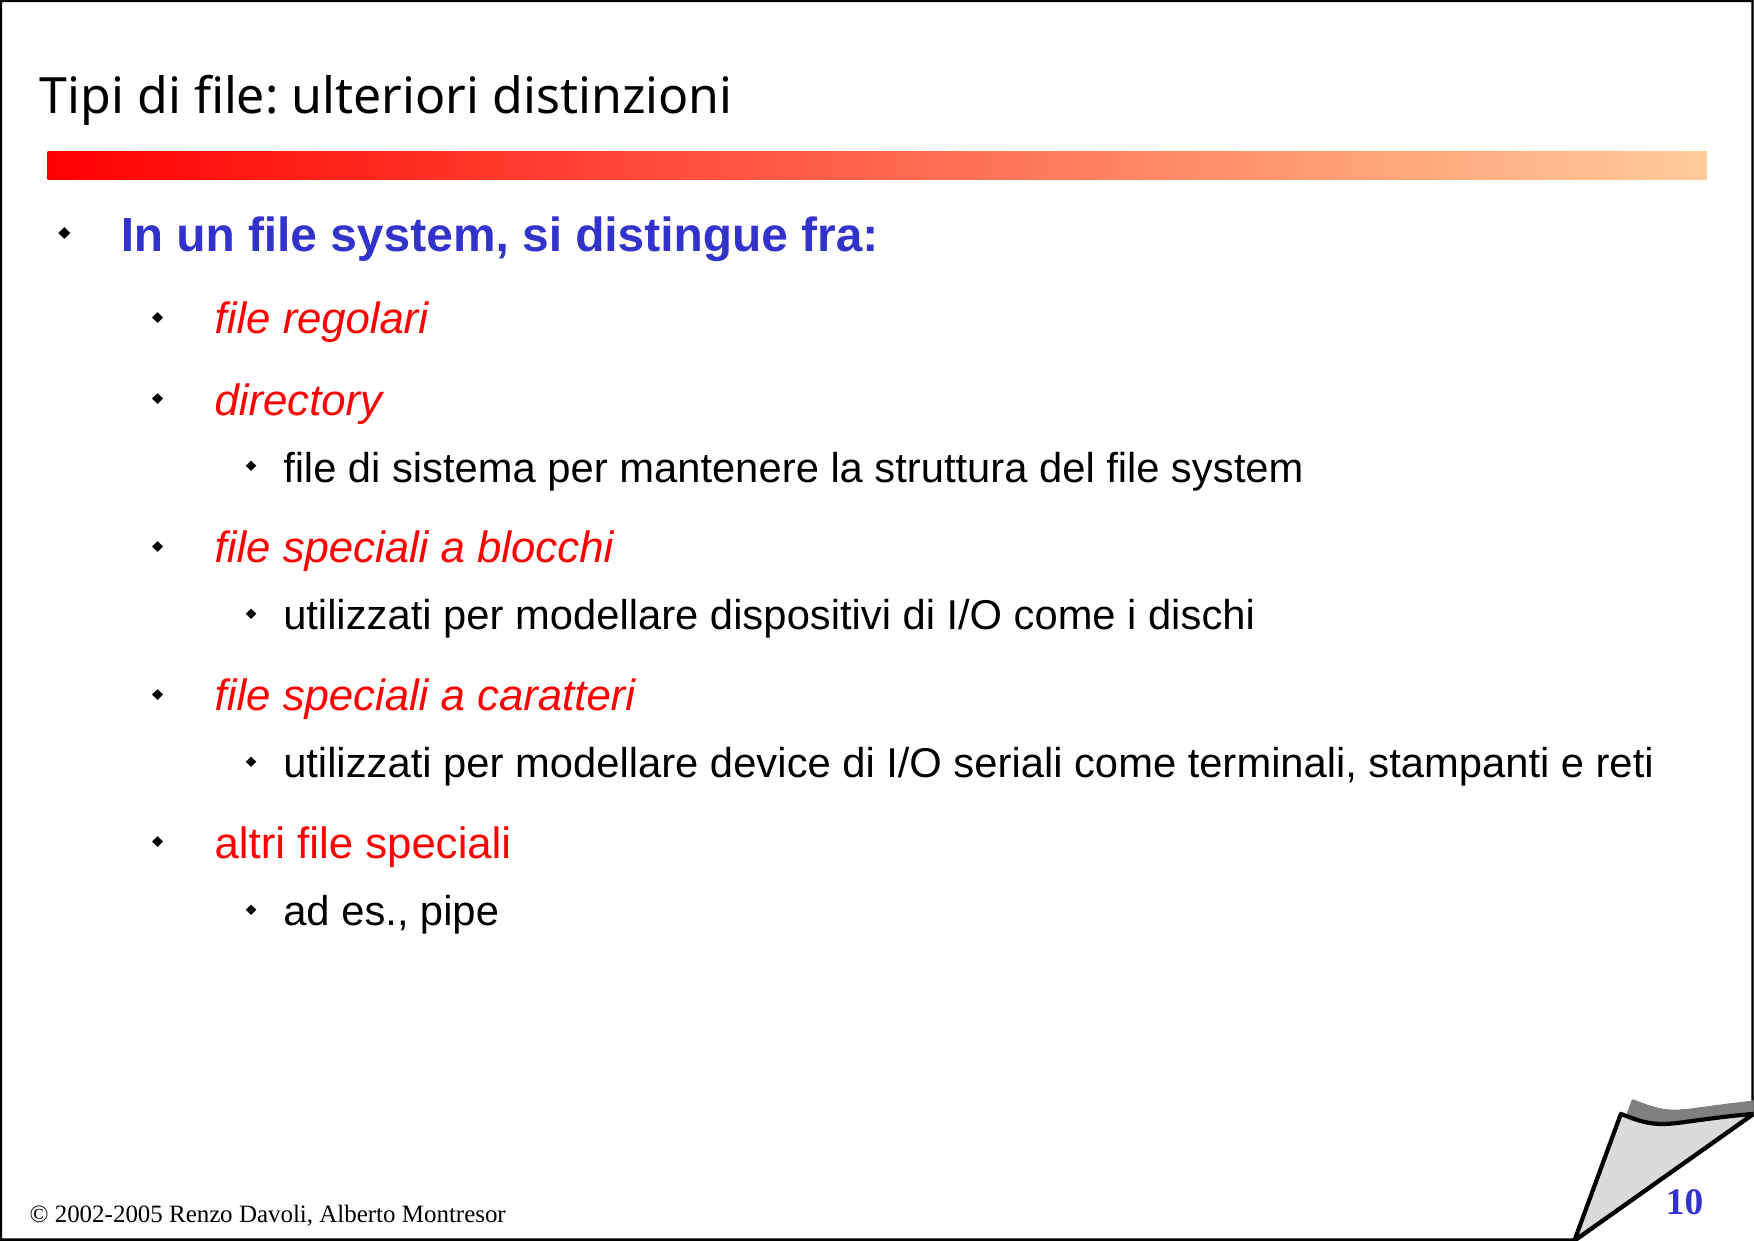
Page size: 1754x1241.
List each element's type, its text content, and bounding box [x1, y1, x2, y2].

list In un file system, si distingue fra: file regolari directory file di sistema per mantenere la struttura del file system file speciali a blocchi utilizzati per modellare dispositivi di I/O come i dischi file speciali a caratteri utilizzati per modellare device di I/O seriali come terminali, stampanti e reti altri file speciali ad es., pipe [58, 206, 1695, 1070]
text_box 9 [1469, 152, 1474, 179]
title Tipi di file: ulteriori distinzioni [40, 49, 1713, 144]
